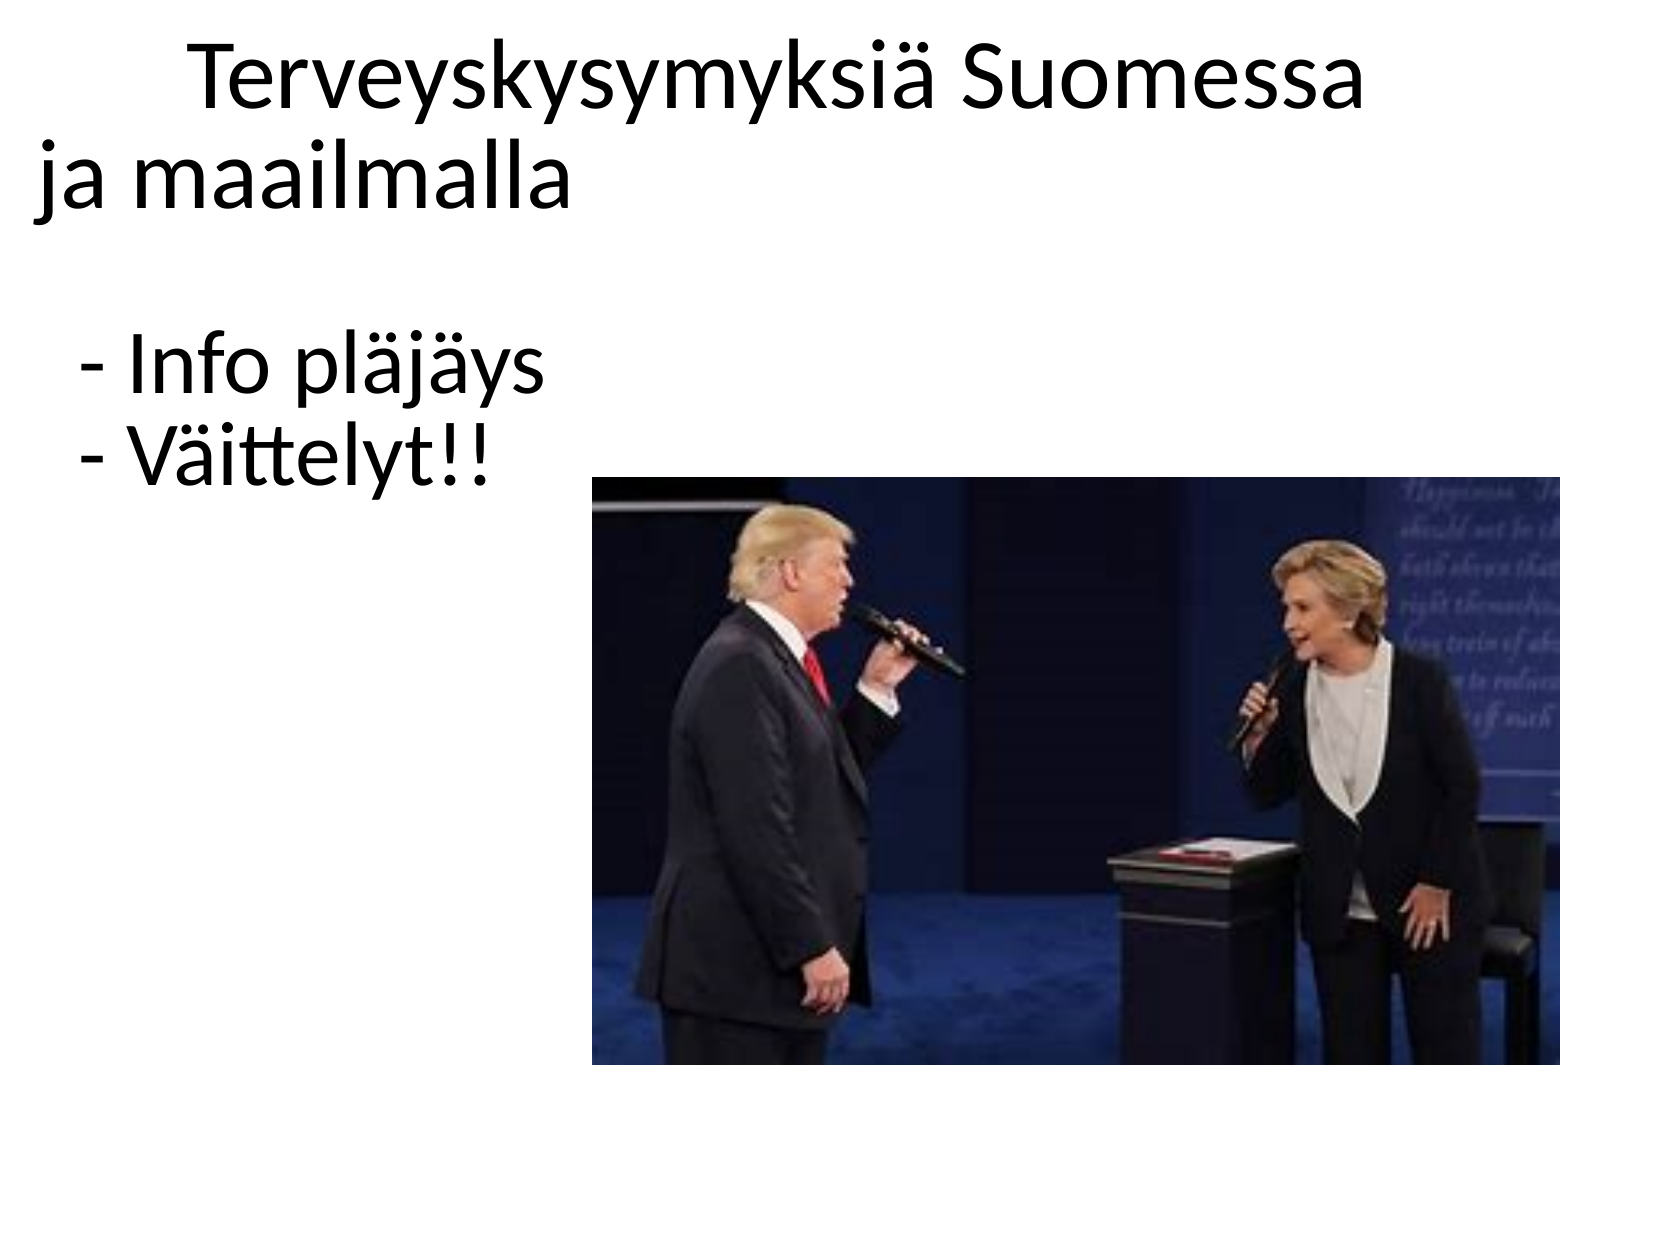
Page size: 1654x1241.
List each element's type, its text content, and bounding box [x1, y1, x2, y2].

picture [592, 477, 1560, 1065]
text_box Terveyskysymyksiä Suomessa ja maailmalla - Info pläjäys - Väittelyt!! [21, 25, 1632, 839]
